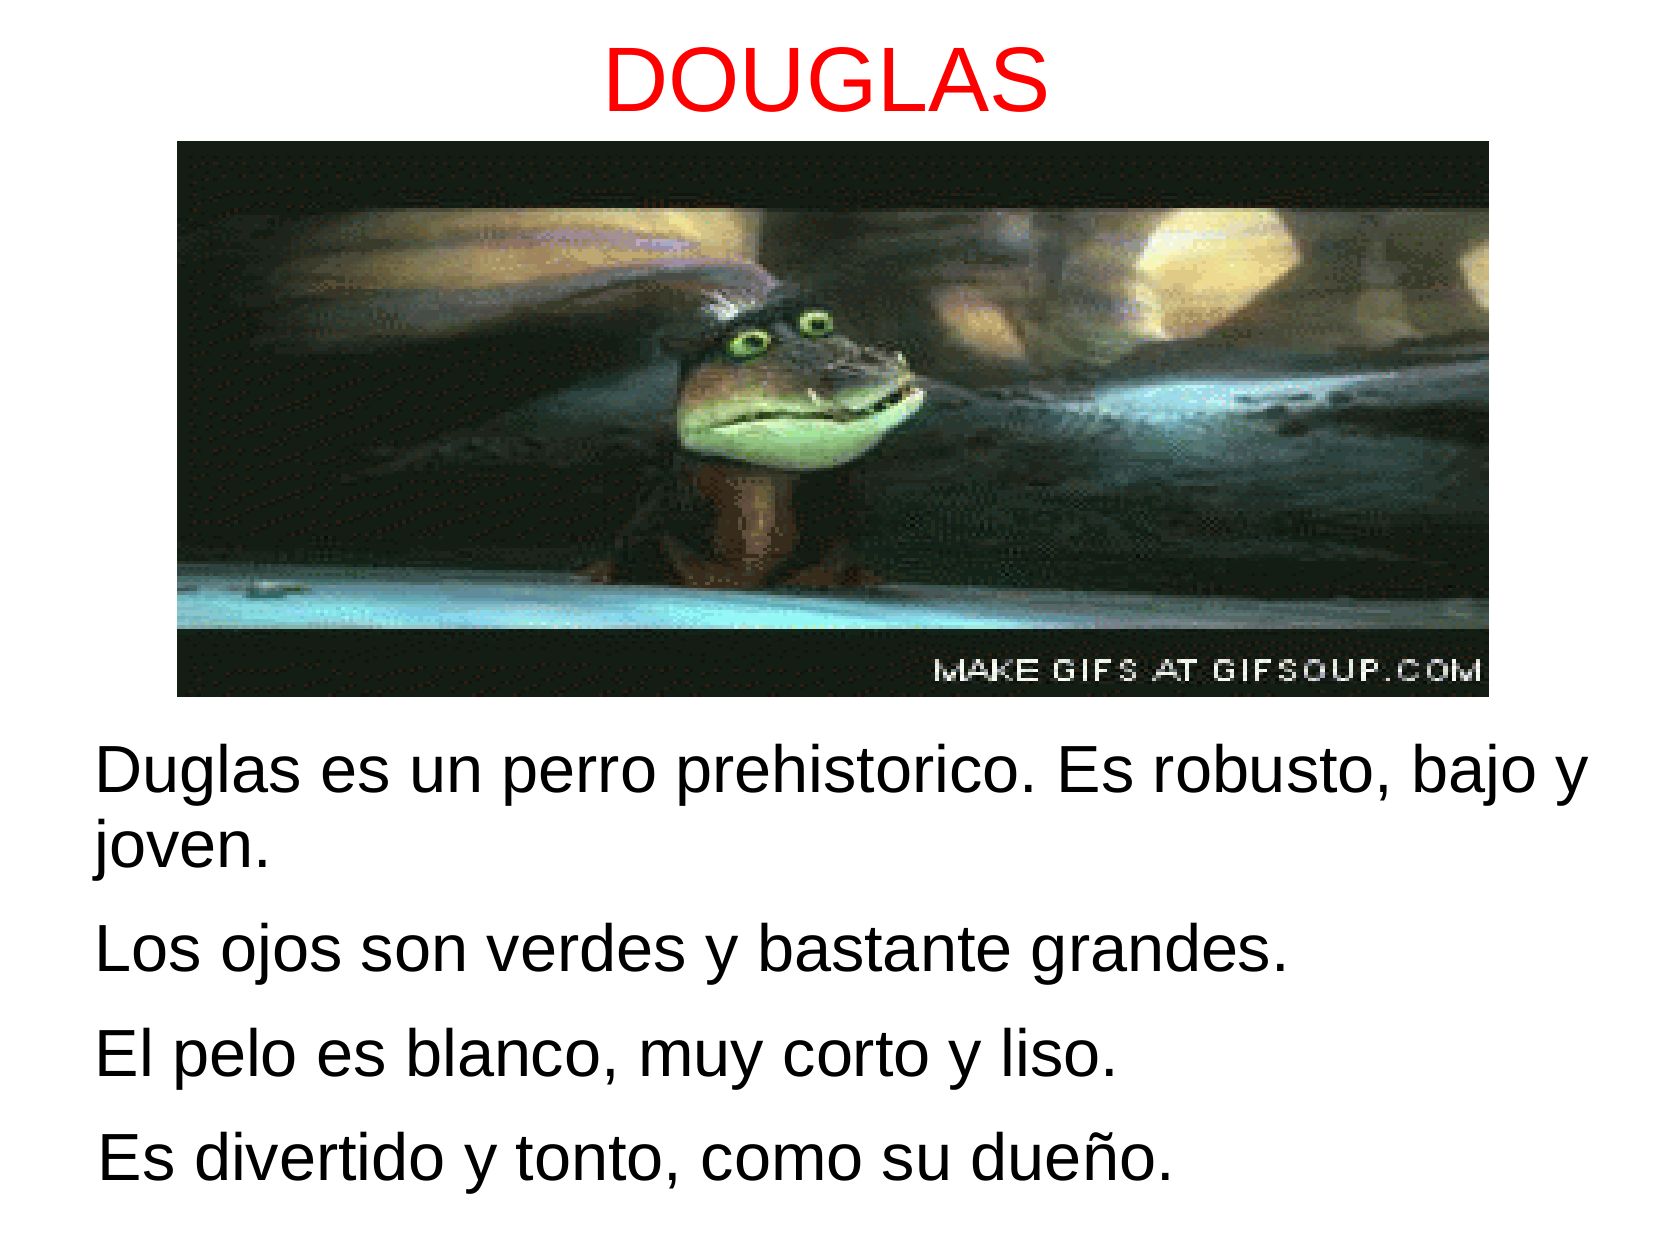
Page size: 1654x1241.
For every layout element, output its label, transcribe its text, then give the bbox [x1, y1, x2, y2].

title DOUGLAS [82, 0, 1571, 184]
list Duglas es un perro prehistorico. Es robusto, bajo y joven. Los ojos son verdes y bastante grandes. El pelo es blanco, muy corto y liso. Es divertido y tonto, como su dueño. [23, 732, 1607, 1241]
picture [177, 141, 1489, 697]
